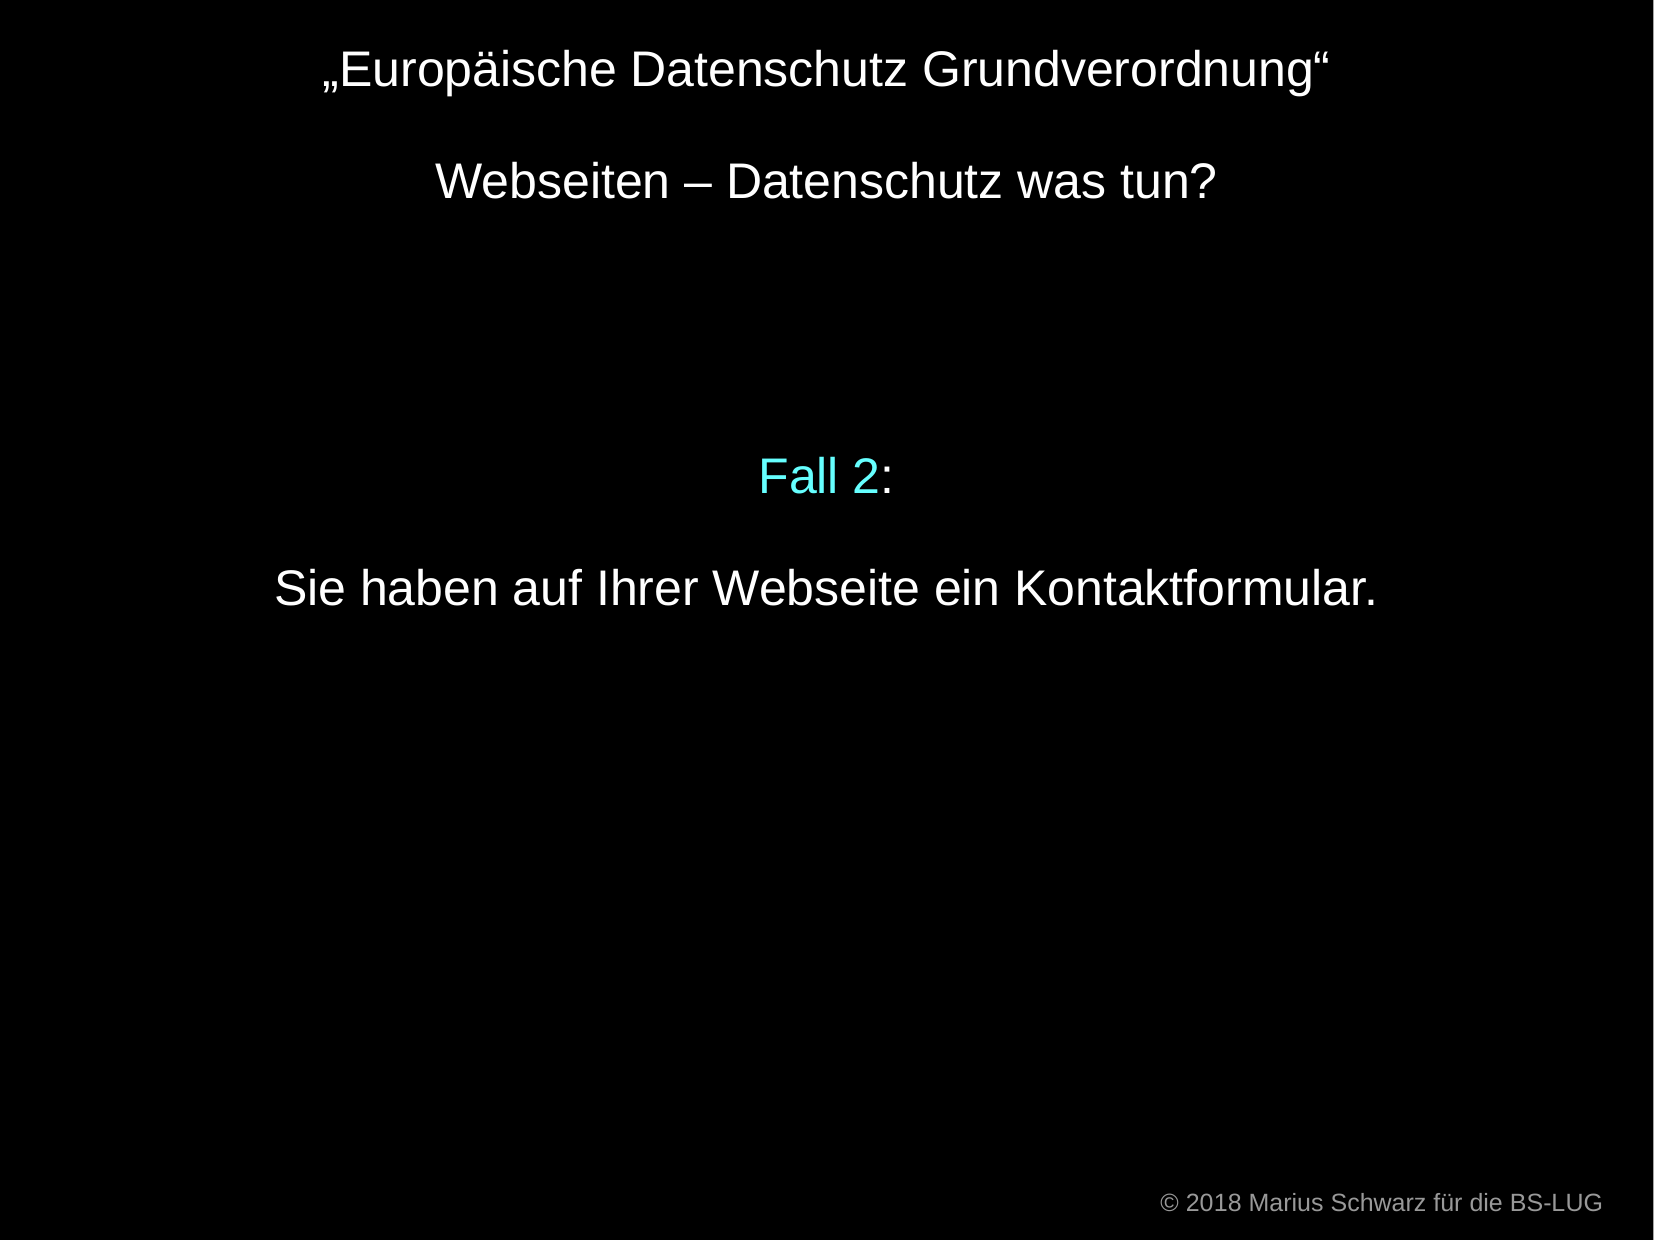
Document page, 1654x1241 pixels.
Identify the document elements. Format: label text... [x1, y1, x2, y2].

title „Europäische Datenschutz Grundverordnung“ Webseiten – Datenschutz was tun? [82, 41, 1571, 209]
text_box © 2018 Marius Schwarz für die BS-LUG [1145, 1181, 1630, 1224]
text_box Fall 2: Sie haben auf Ihrer Webseite ein Kontaktformular. [82, 290, 1571, 1109]
